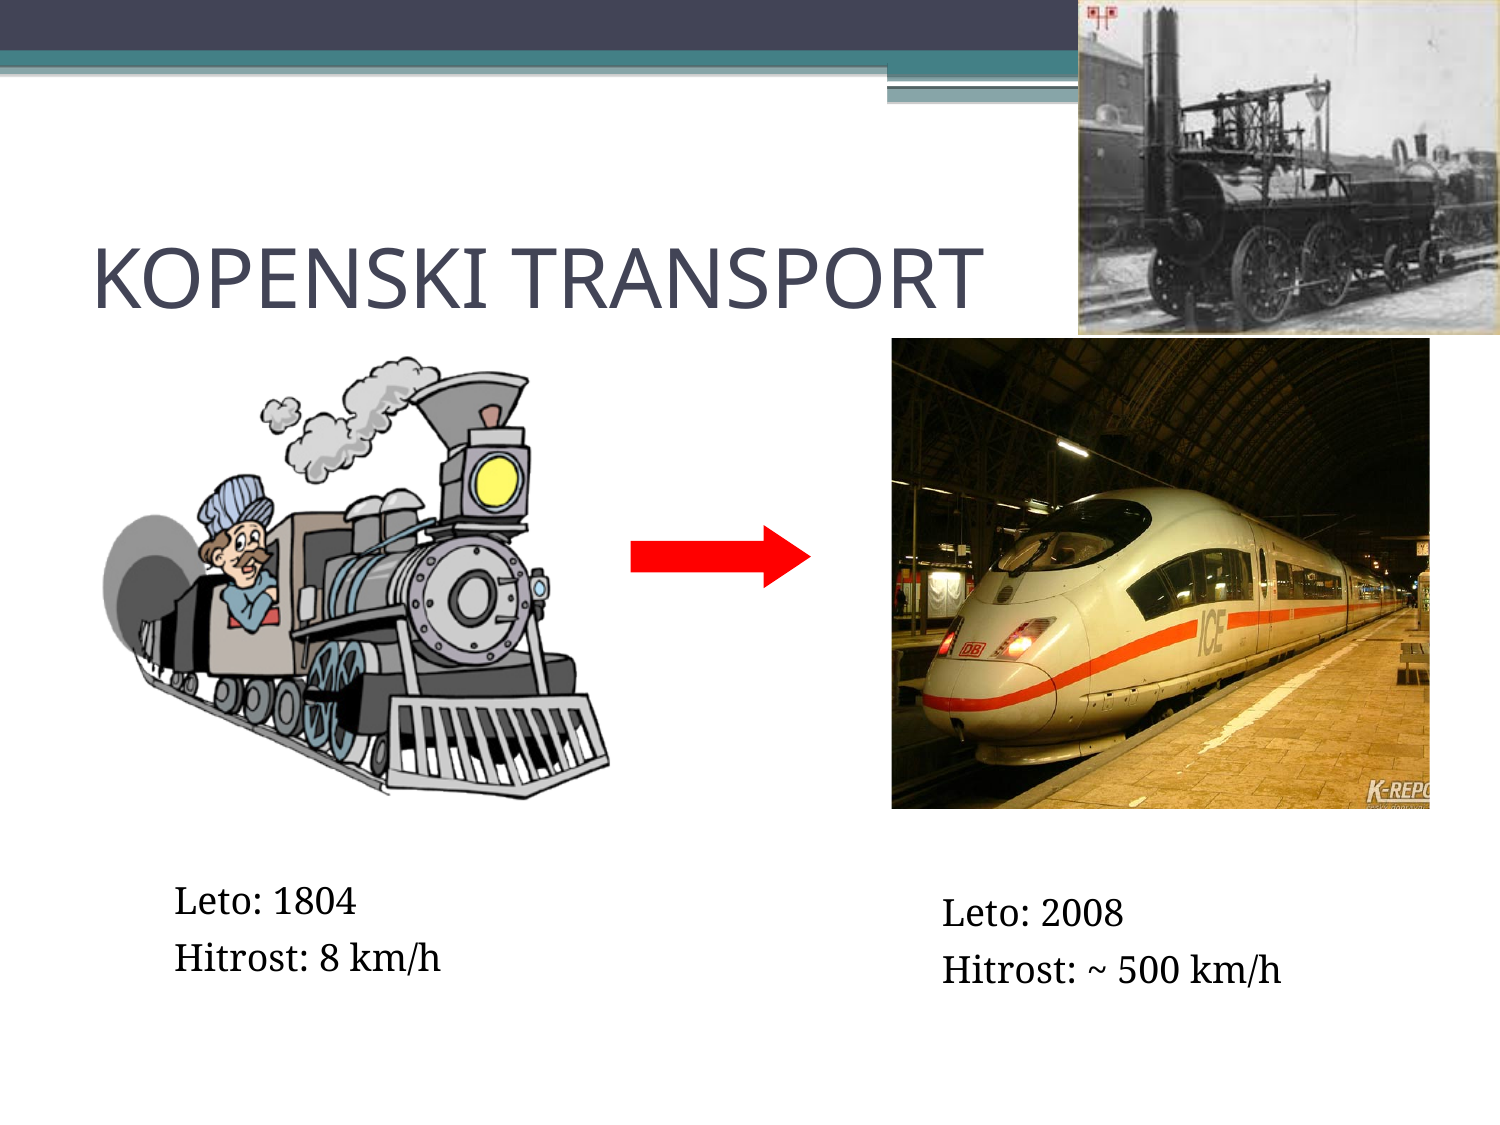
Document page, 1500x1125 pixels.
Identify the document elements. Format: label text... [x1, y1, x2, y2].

picture [1078, 0, 1500, 335]
text_box Leto: 2008 Hitrost: ~ 500 km/h [927, 881, 1435, 999]
text_box [631, 527, 810, 587]
text_box Leto: 1804 Hitrost: 8 km/h [159, 869, 668, 987]
picture [891, 338, 1430, 809]
picture [88, 350, 632, 804]
title KOPENSKI TRANSPORT [75, 187, 1425, 363]
